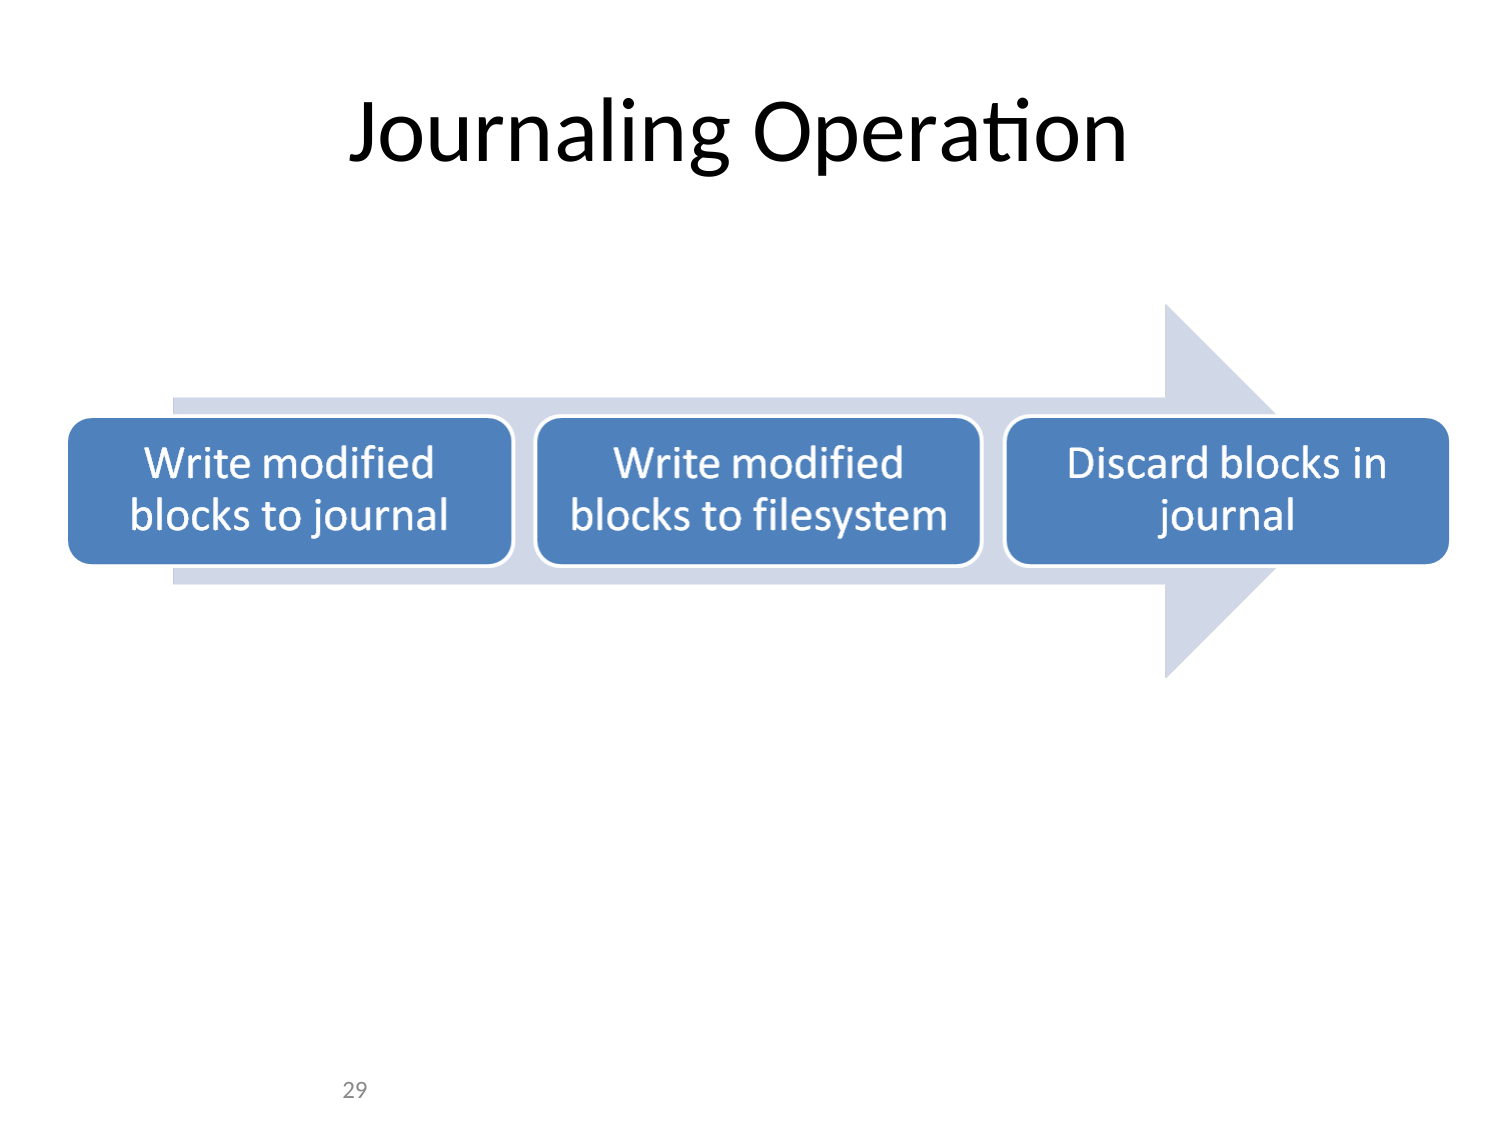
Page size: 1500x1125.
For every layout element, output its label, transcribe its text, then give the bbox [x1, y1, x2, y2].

text_box Journaling Operation [75, 45, 1426, 233]
text_box <number> [327, 1074, 1207, 1111]
picture [63, 303, 1454, 679]
